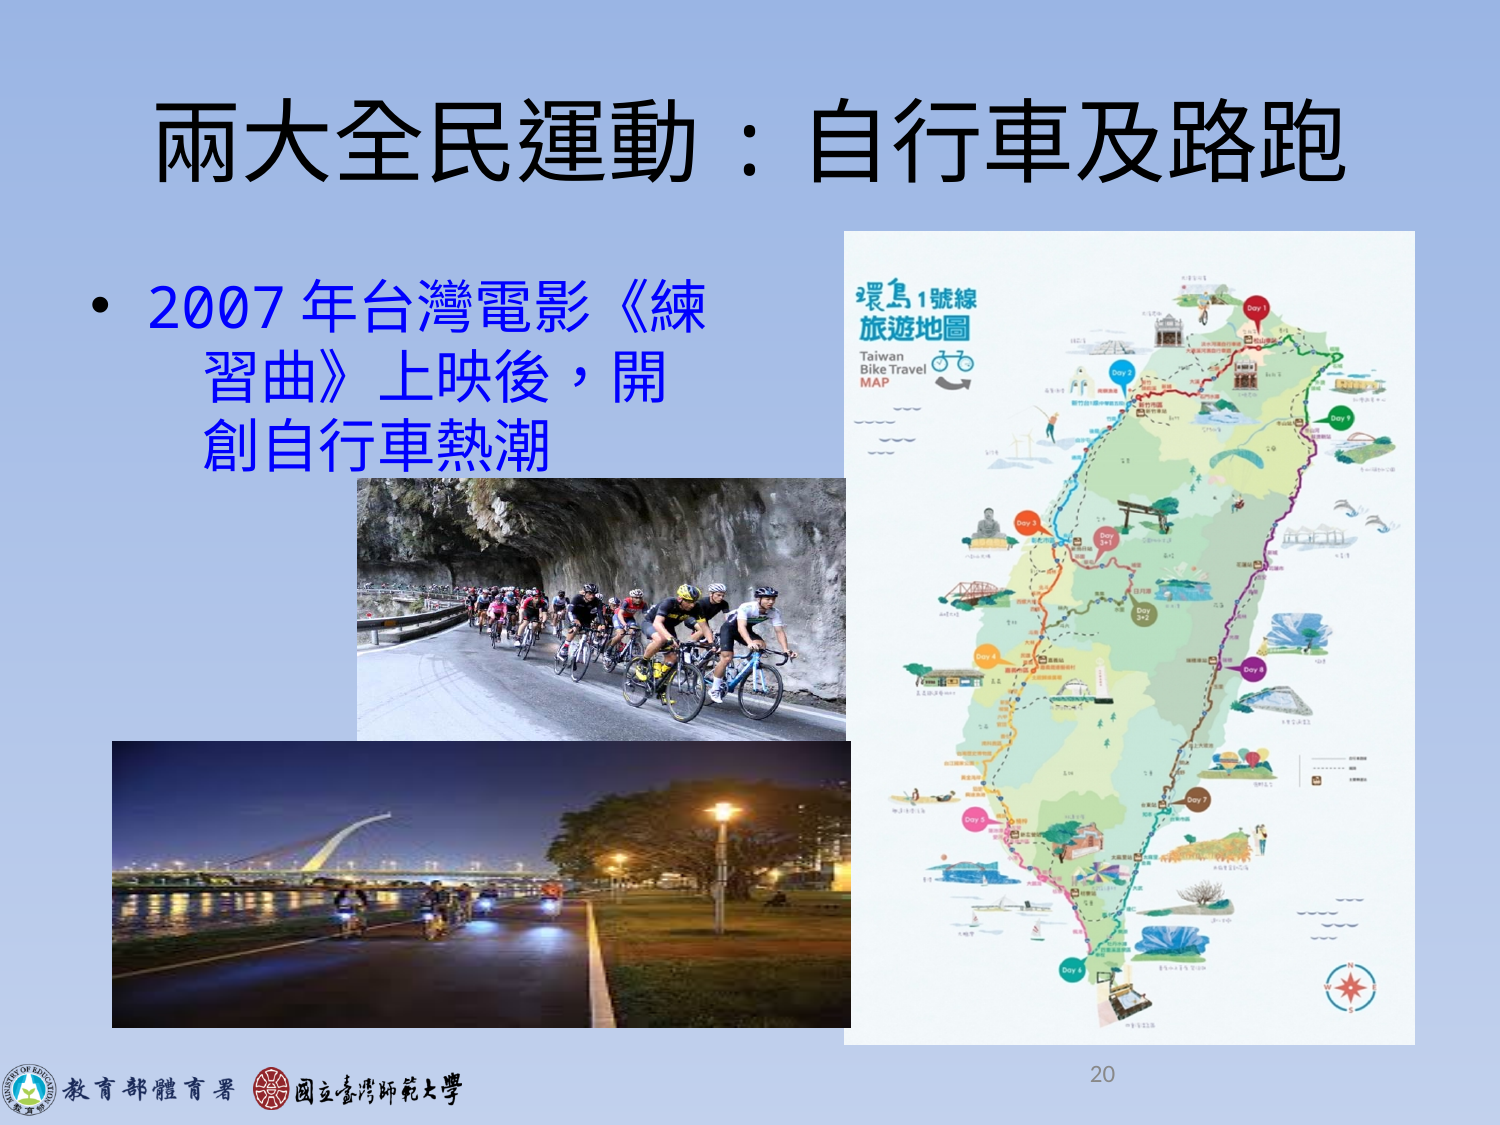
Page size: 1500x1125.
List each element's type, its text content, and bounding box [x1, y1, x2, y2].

picture [112, 231, 1415, 1046]
title 兩大全民運動:自行車及路跑 [75, 45, 1426, 233]
list 2007年台灣電影《練習曲》上映後，開創自行車熱潮 [75, 262, 738, 1005]
text_box [1074, 1042, 1426, 1103]
